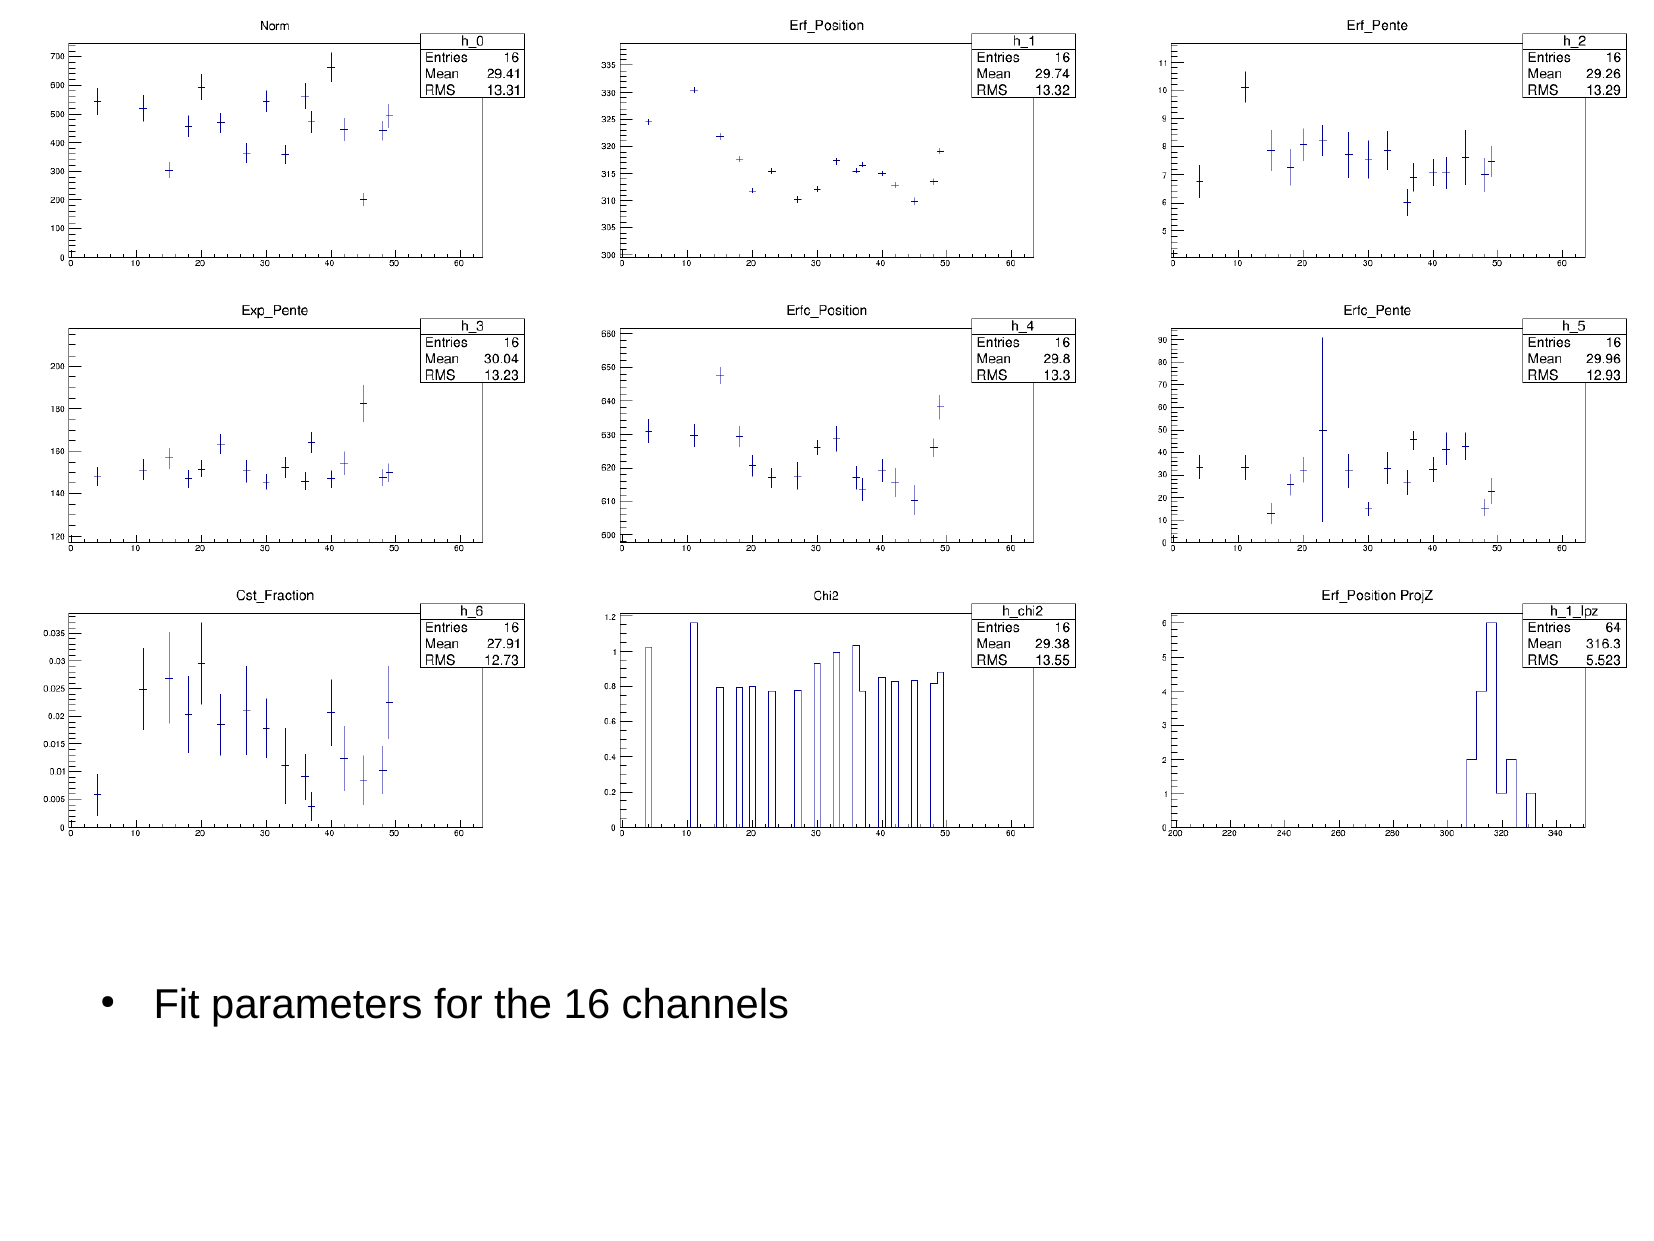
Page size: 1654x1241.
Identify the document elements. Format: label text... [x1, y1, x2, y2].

list Fit parameters for the 16 channels [82, 980, 1571, 1109]
picture [0, 8, 1654, 863]
